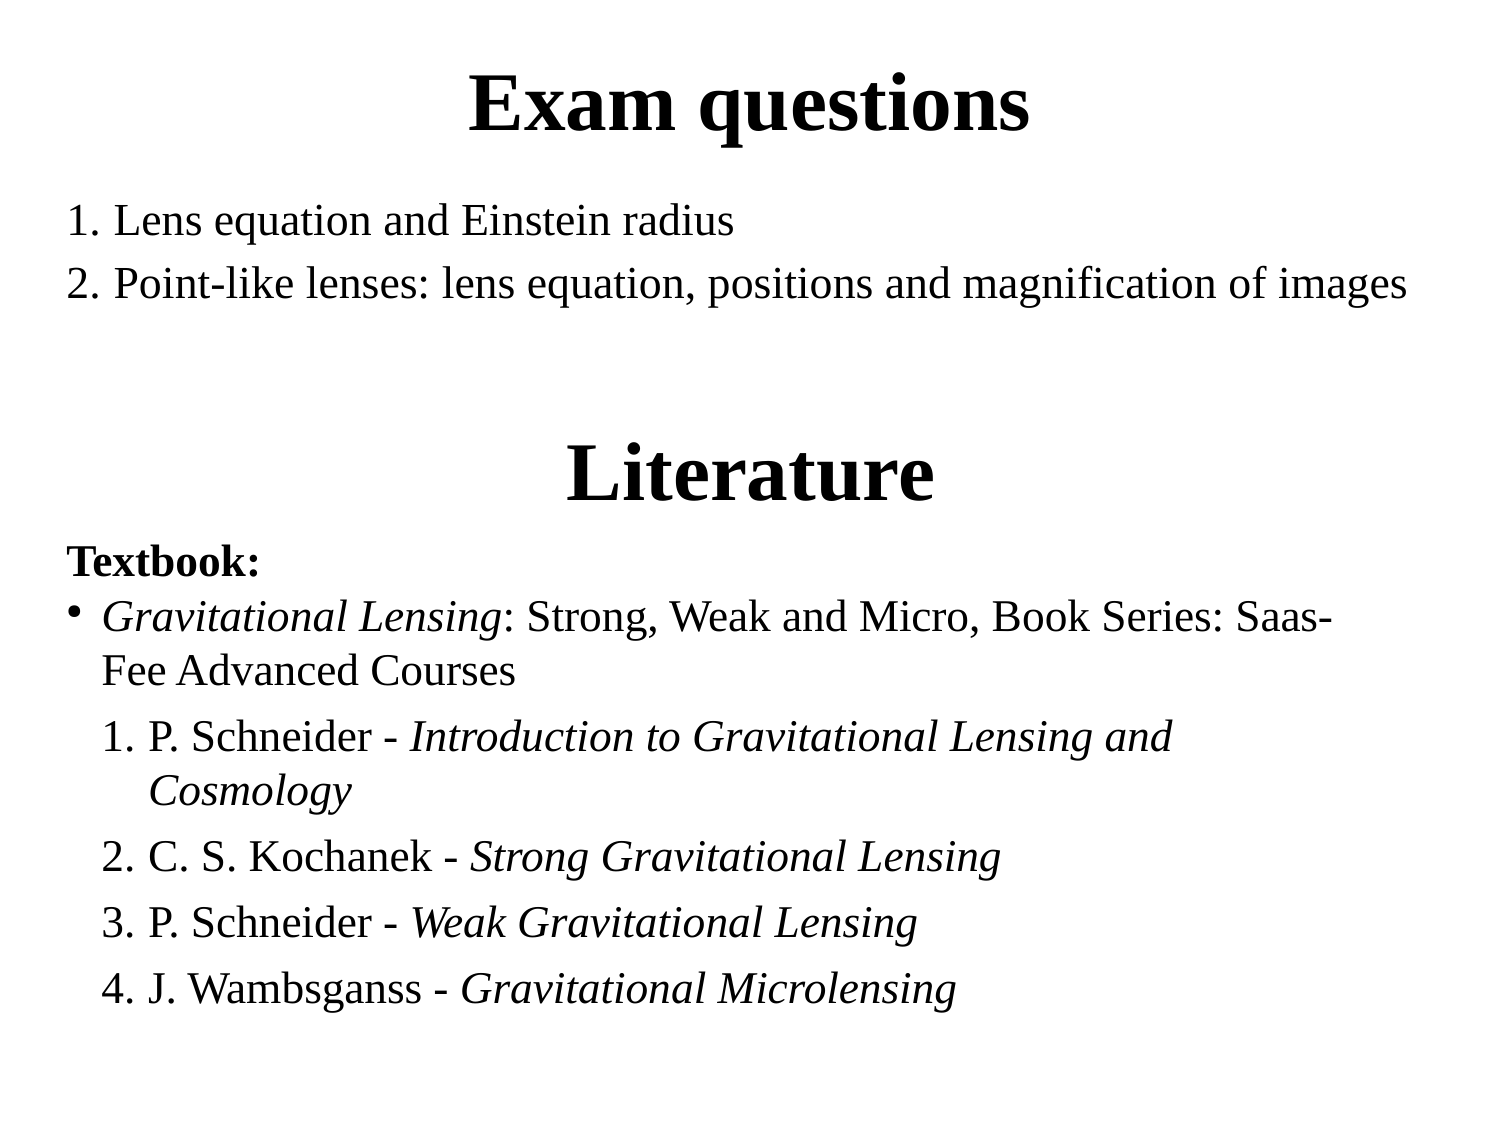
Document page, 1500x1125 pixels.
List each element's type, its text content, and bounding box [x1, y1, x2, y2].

title Literature [76, 427, 1426, 508]
list Lens equation and Einstein radius Point-like lenses: lens equation, positions and magnification of images [51, 173, 1456, 324]
title Exam questions [75, 45, 1425, 150]
list Textbook: Gravitational Lensing: Strong, Weak and Micro, Book Series: Saas-Fee Advanced Courses P. Schneider - Introduction to Gravitational Lensing and Cosmology C. S. Kochanek - Strong Gravitational Lensing P. Schneider - Weak Gravitational Lensing J. Wambsganss - Gravitational Microlensing [51, 523, 1402, 1024]
